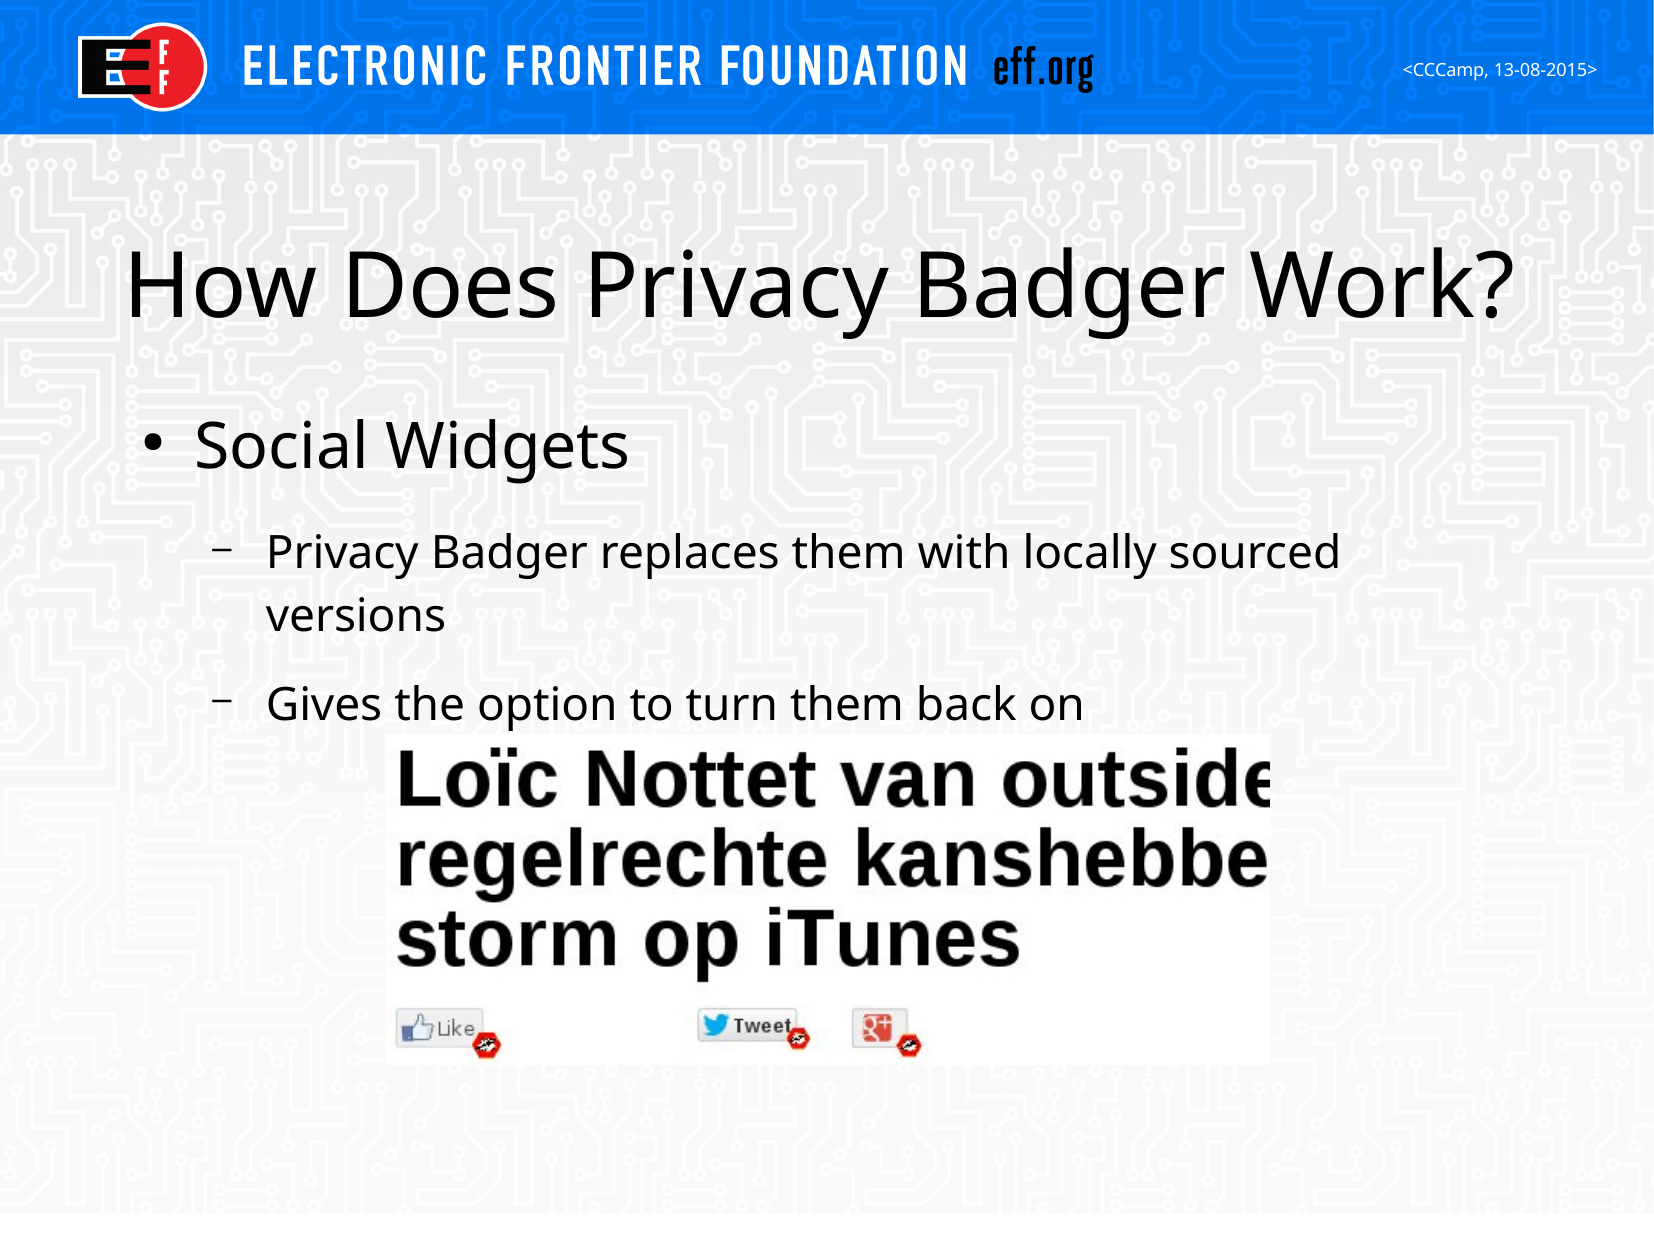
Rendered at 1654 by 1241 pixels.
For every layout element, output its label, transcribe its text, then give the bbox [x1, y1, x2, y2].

picture [0, 0, 1654, 1213]
list Social Widgets Privacy Badger replaces them with locally sourced versions Gives the option to turn them back on [124, 399, 1530, 1144]
title How Does Privacy Badger Work? [124, 179, 1530, 386]
